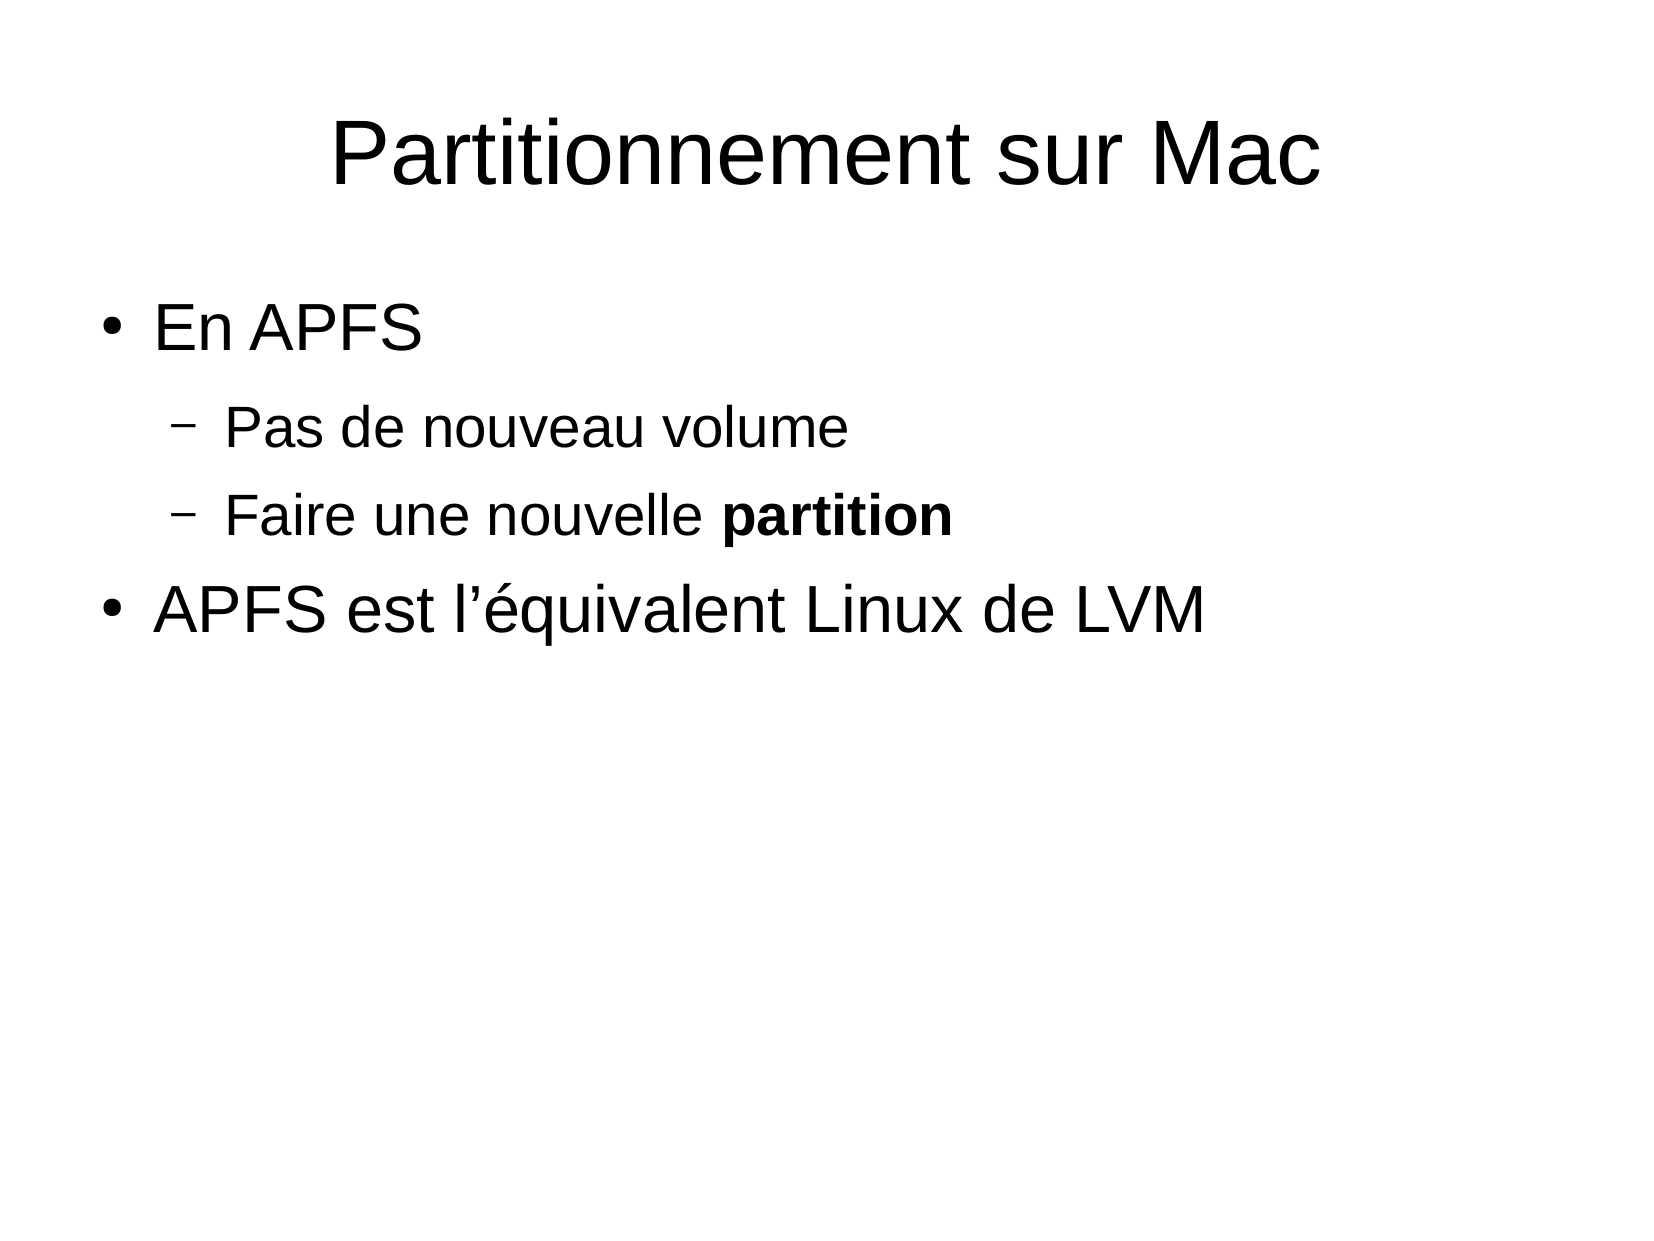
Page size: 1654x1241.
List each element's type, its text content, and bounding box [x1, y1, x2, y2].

title Partitionnement sur Mac [82, 49, 1571, 257]
list En APFS Pas de nouveau volume Faire une nouvelle partition APFS est l’équivalent Linux de LVM [82, 290, 1571, 1010]
